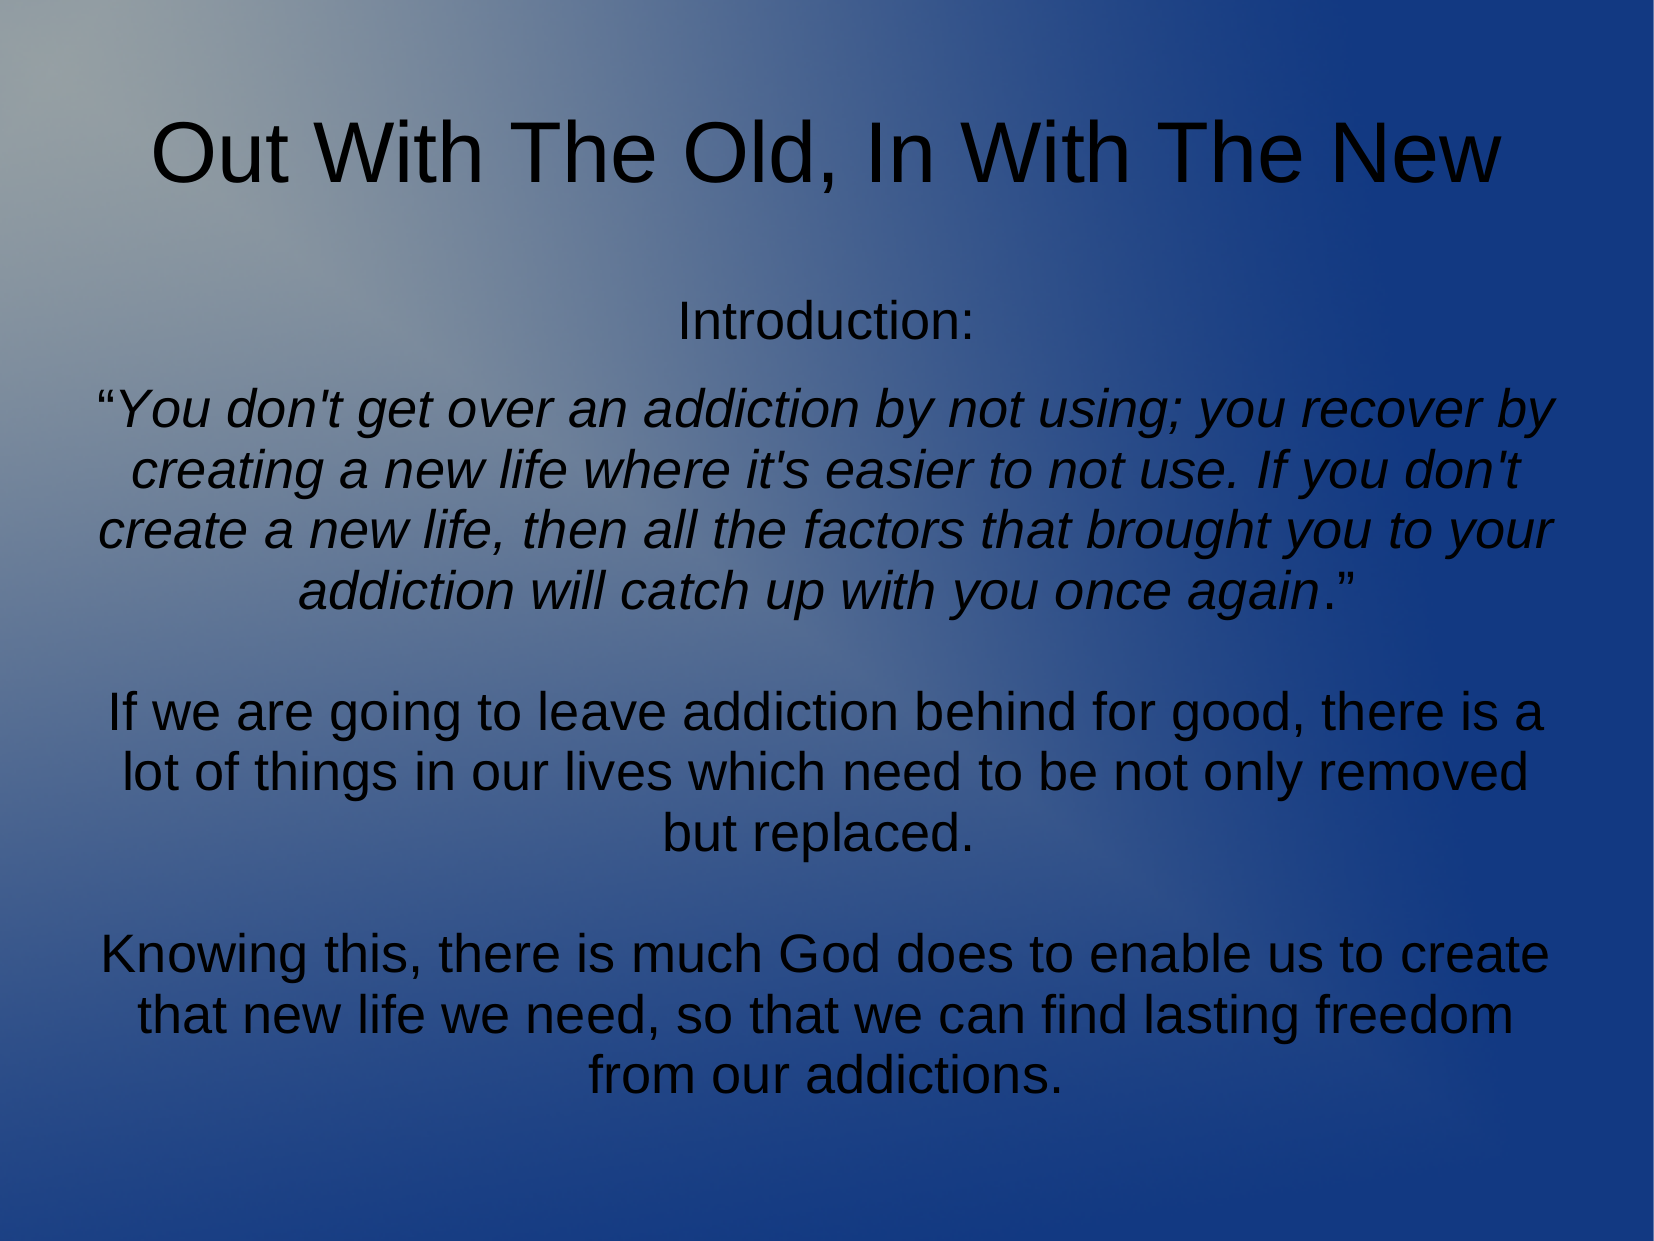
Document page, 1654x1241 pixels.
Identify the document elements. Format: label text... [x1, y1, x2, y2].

subtitle Introduction: “You don't get over an addiction by not using; you recover by creating a new life where it's easier to not use. If you don't create a new life, then all the factors that brought you to your addiction will catch up with you once again.” If we are going to leave addiction behind for good, there is a lot of things in our lives which need to be not only removed but replaced. Knowing this, there is much God does to enable us to create that new life we need, so that we can find lasting freedom from our addictions. [82, 290, 1571, 1241]
title Out With The Old, In With The New [82, 49, 1571, 257]
picture [0, 0, 1654, 1241]
